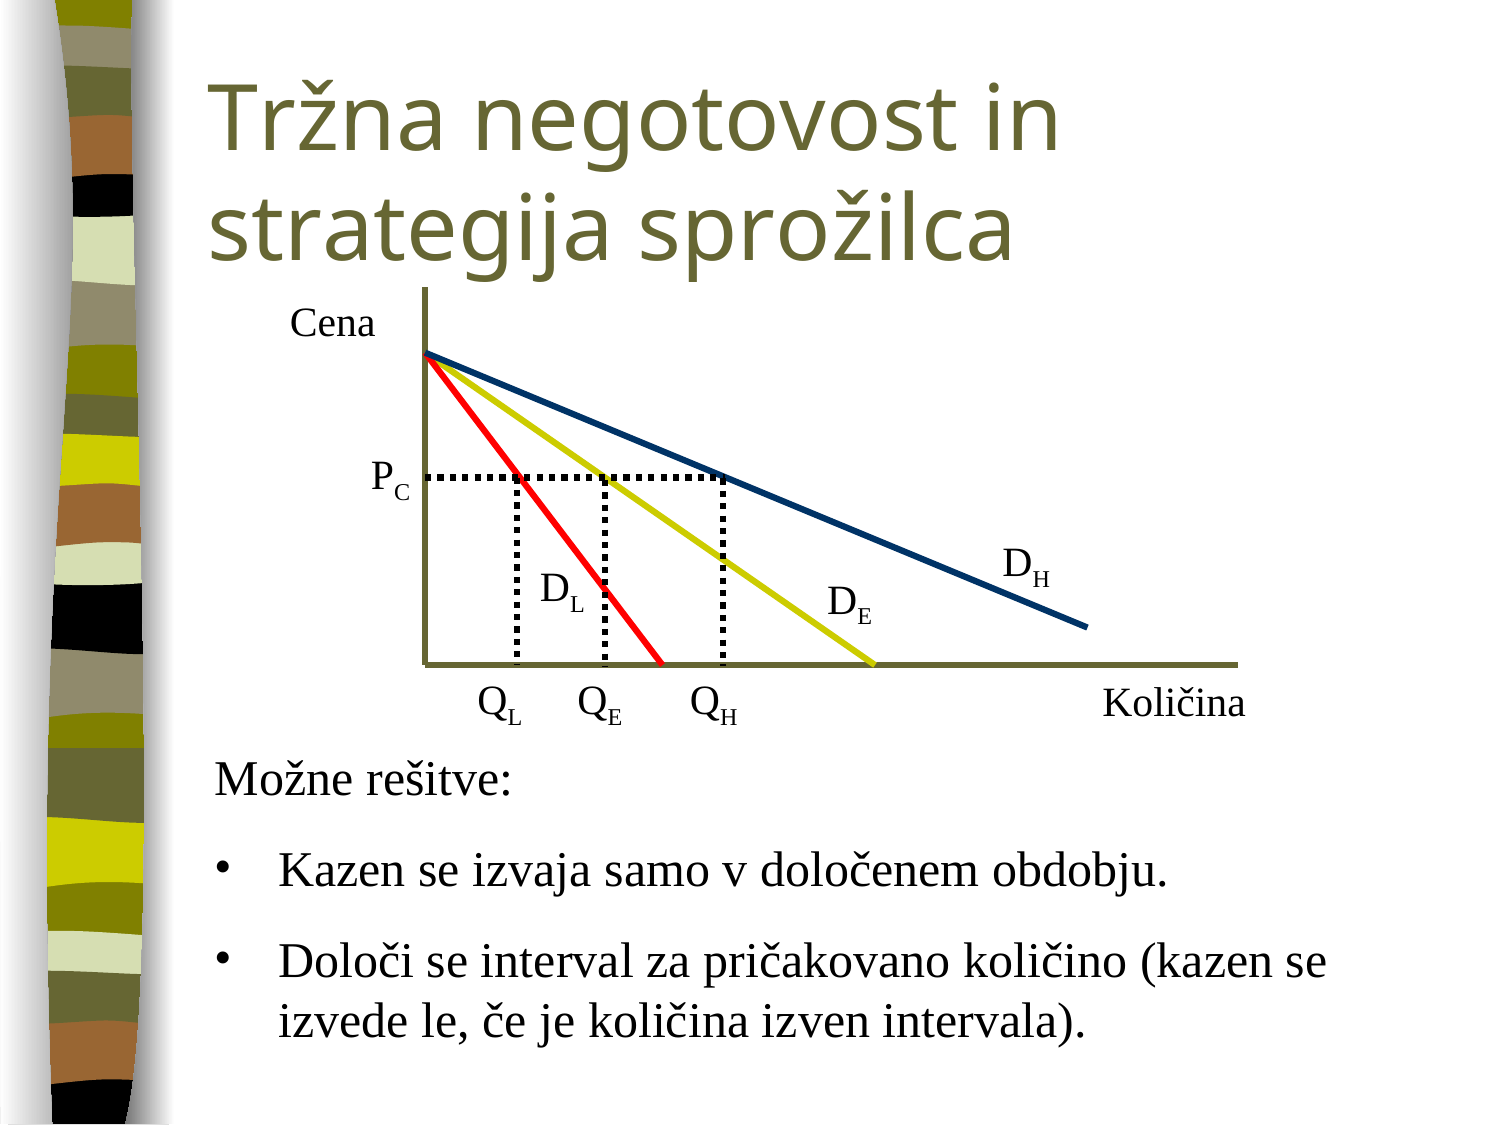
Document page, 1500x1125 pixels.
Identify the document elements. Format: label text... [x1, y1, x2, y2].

text_box QH [674, 665, 788, 737]
title Tržna negotovost in strategija sprožilca [192, 51, 1468, 287]
text_box DL [525, 552, 613, 625]
text_box PC [337, 440, 426, 513]
text_box DE [812, 565, 938, 638]
text_box DH [987, 527, 1113, 600]
text_box QL [462, 665, 576, 737]
text_box Količina [1087, 667, 1288, 733]
text_box QE [576, 665, 663, 737]
text_box Cena [275, 287, 426, 353]
text_box Možne rešitve: Kazen se izvaja samo v določenem obdobju. Določi se interval za pričakovano količino (kazen se izvede le, če je količina izven intervala). [199, 737, 1438, 1056]
